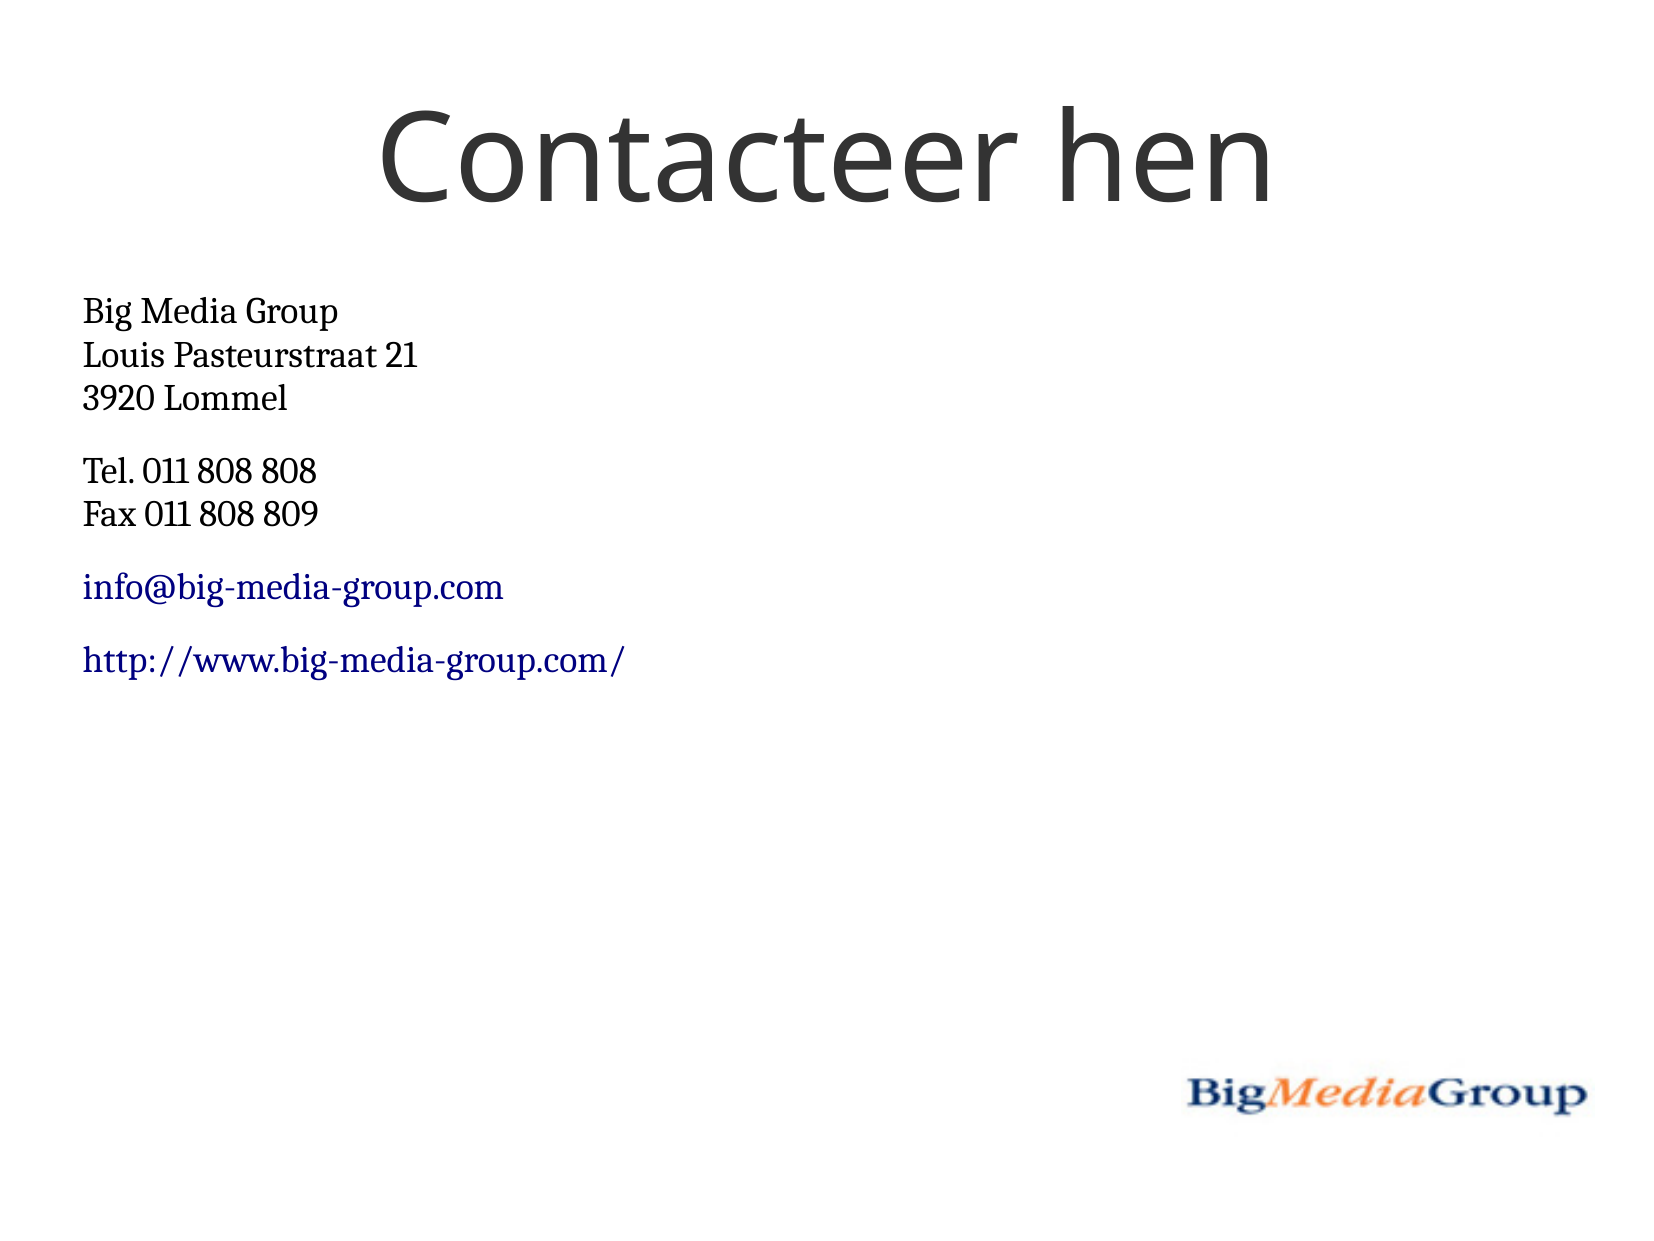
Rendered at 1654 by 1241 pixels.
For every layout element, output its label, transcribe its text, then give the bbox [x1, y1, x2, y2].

picture [1181, 1003, 1595, 1182]
list Big Media Group Louis Pasteurstraat 21 3920 Lommel Tel. 011 808 808 Fax 011 808 809 info@big-media-group.com http://www.big-media-group.com/ [82, 290, 1571, 1109]
title Contacteer hen [82, 49, 1571, 257]
